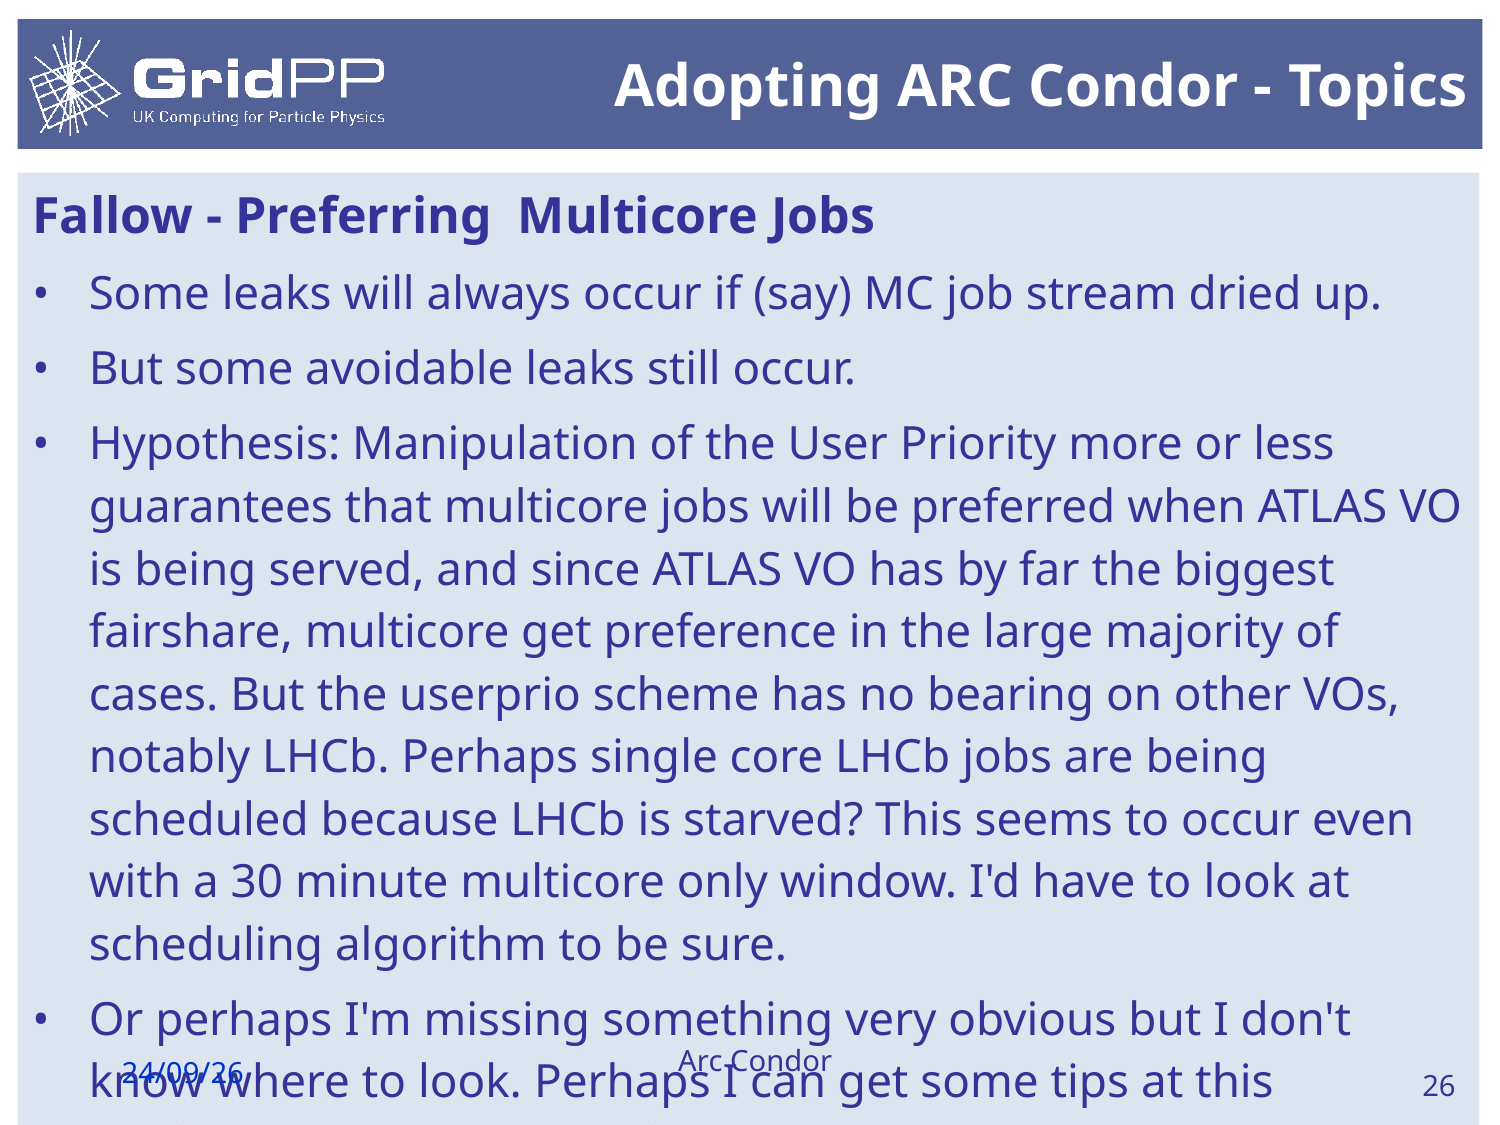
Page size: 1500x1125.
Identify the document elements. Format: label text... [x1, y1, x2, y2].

text_box <number> [1388, 1059, 1471, 1094]
picture [29, 30, 384, 136]
text_box 01/03/16 [29, 1046, 337, 1095]
title Adopting ARC Condor - Topics [513, 19, 1483, 149]
text_box Arc Condor [536, 1034, 975, 1094]
list Fallow - Preferring Multicore Jobs Some leaks will always occur if (say) MC job stream dried up. But some avoidable leaks still occur. Hypothesis: Manipulation of the User Priority more or less guarantees that multicore jobs will be preferred when ATLAS VO is being served, and since ATLAS VO has by far the biggest fairshare, multicore get preference in the large majority of cases. But the userprio scheme has no bearing on other VOs, notably LHCb. Perhaps single core LHCb jobs are being scheduled because LHCb is starved? This seems to occur even with a 30 minute multicore only window. I'd have to look at scheduling algorithm to be sure. Or perhaps I'm missing something very obvious but I don't know where to look. Perhaps I can get some tips at this conference on how to prefer MC jobs. Latest news: Todd has given a link to his tips webpage. See his talk. [17, 172, 1480, 1042]
